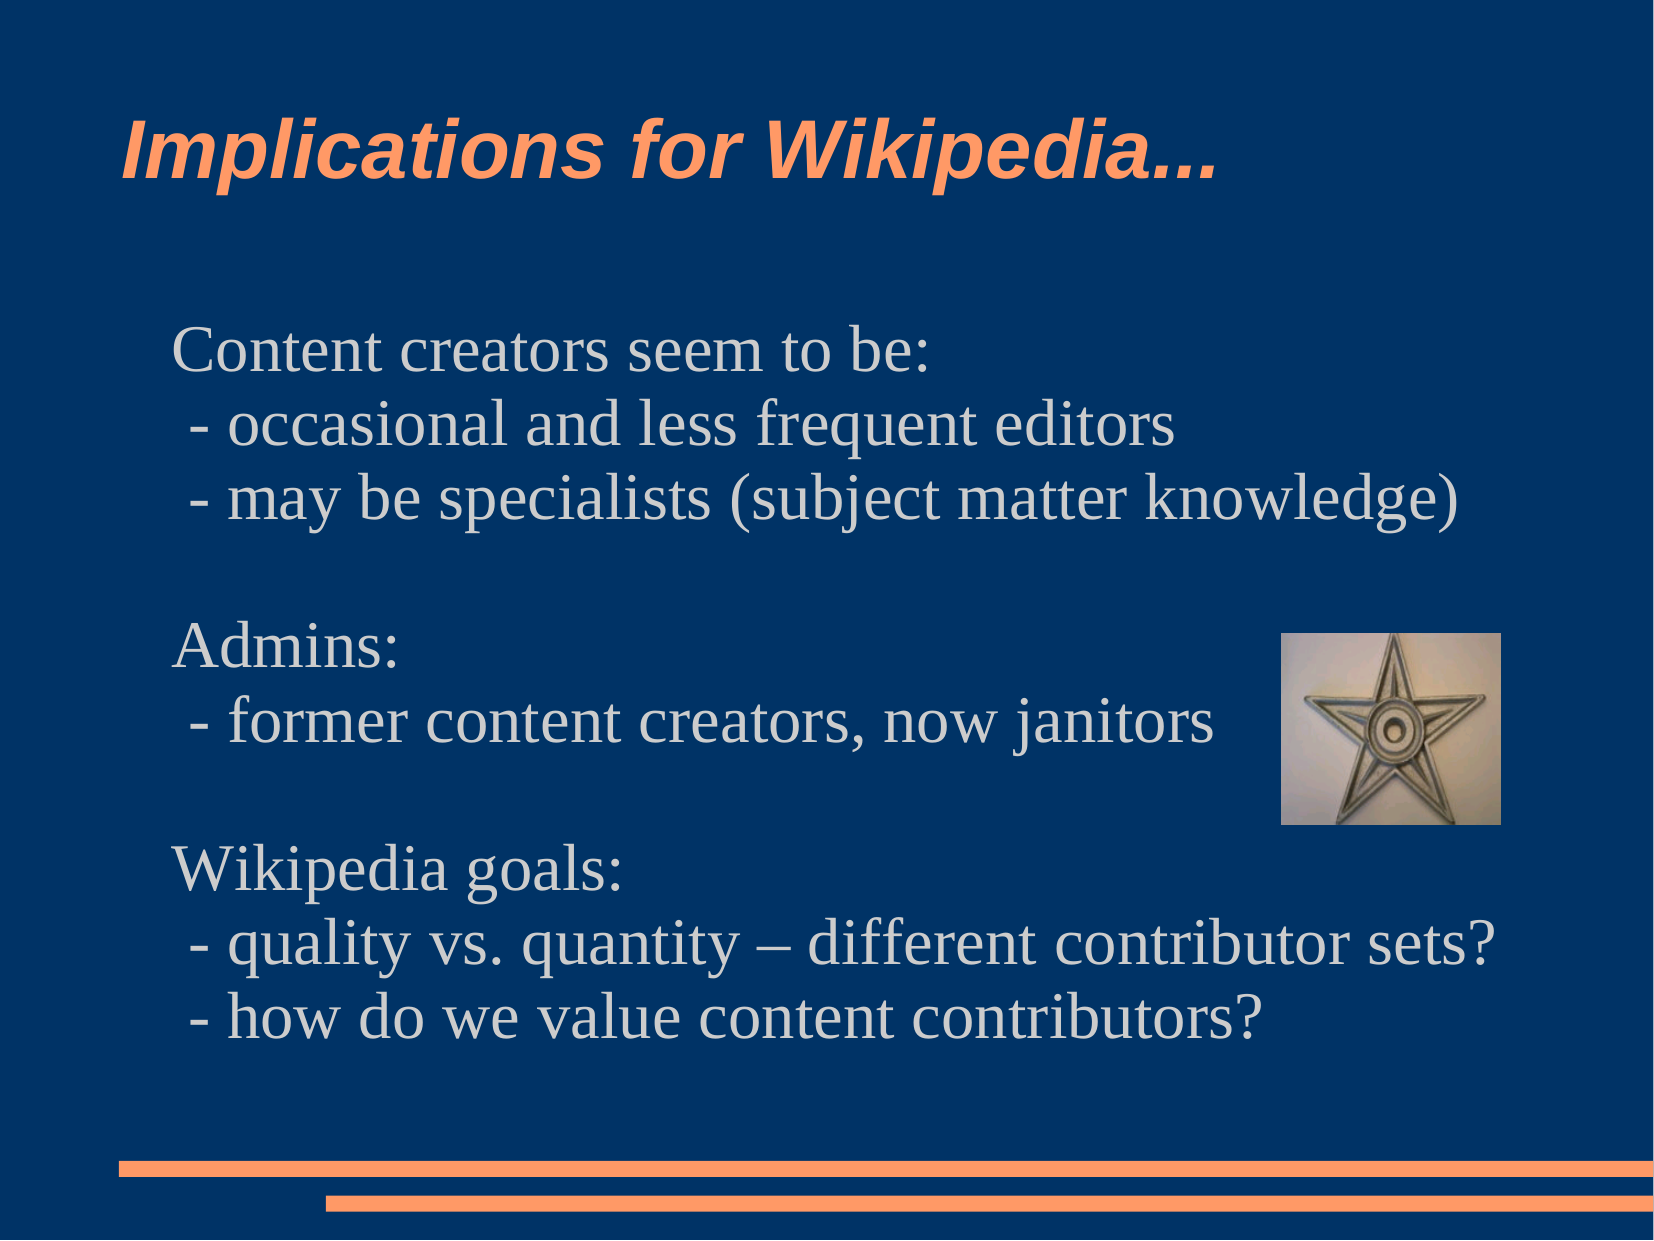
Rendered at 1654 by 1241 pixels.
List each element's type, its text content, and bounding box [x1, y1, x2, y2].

picture [1281, 633, 1501, 826]
subtitle Content creators seem to be: - occasional and less frequent editors - may be specialists (subject matter knowledge) Admins: - former content creators, now janitors Wikipedia goals: - quality vs. quantity – different contributor sets? - how do we value content contributors? [135, 277, 1576, 1088]
title Implications for Wikipedia... [121, 46, 1534, 254]
